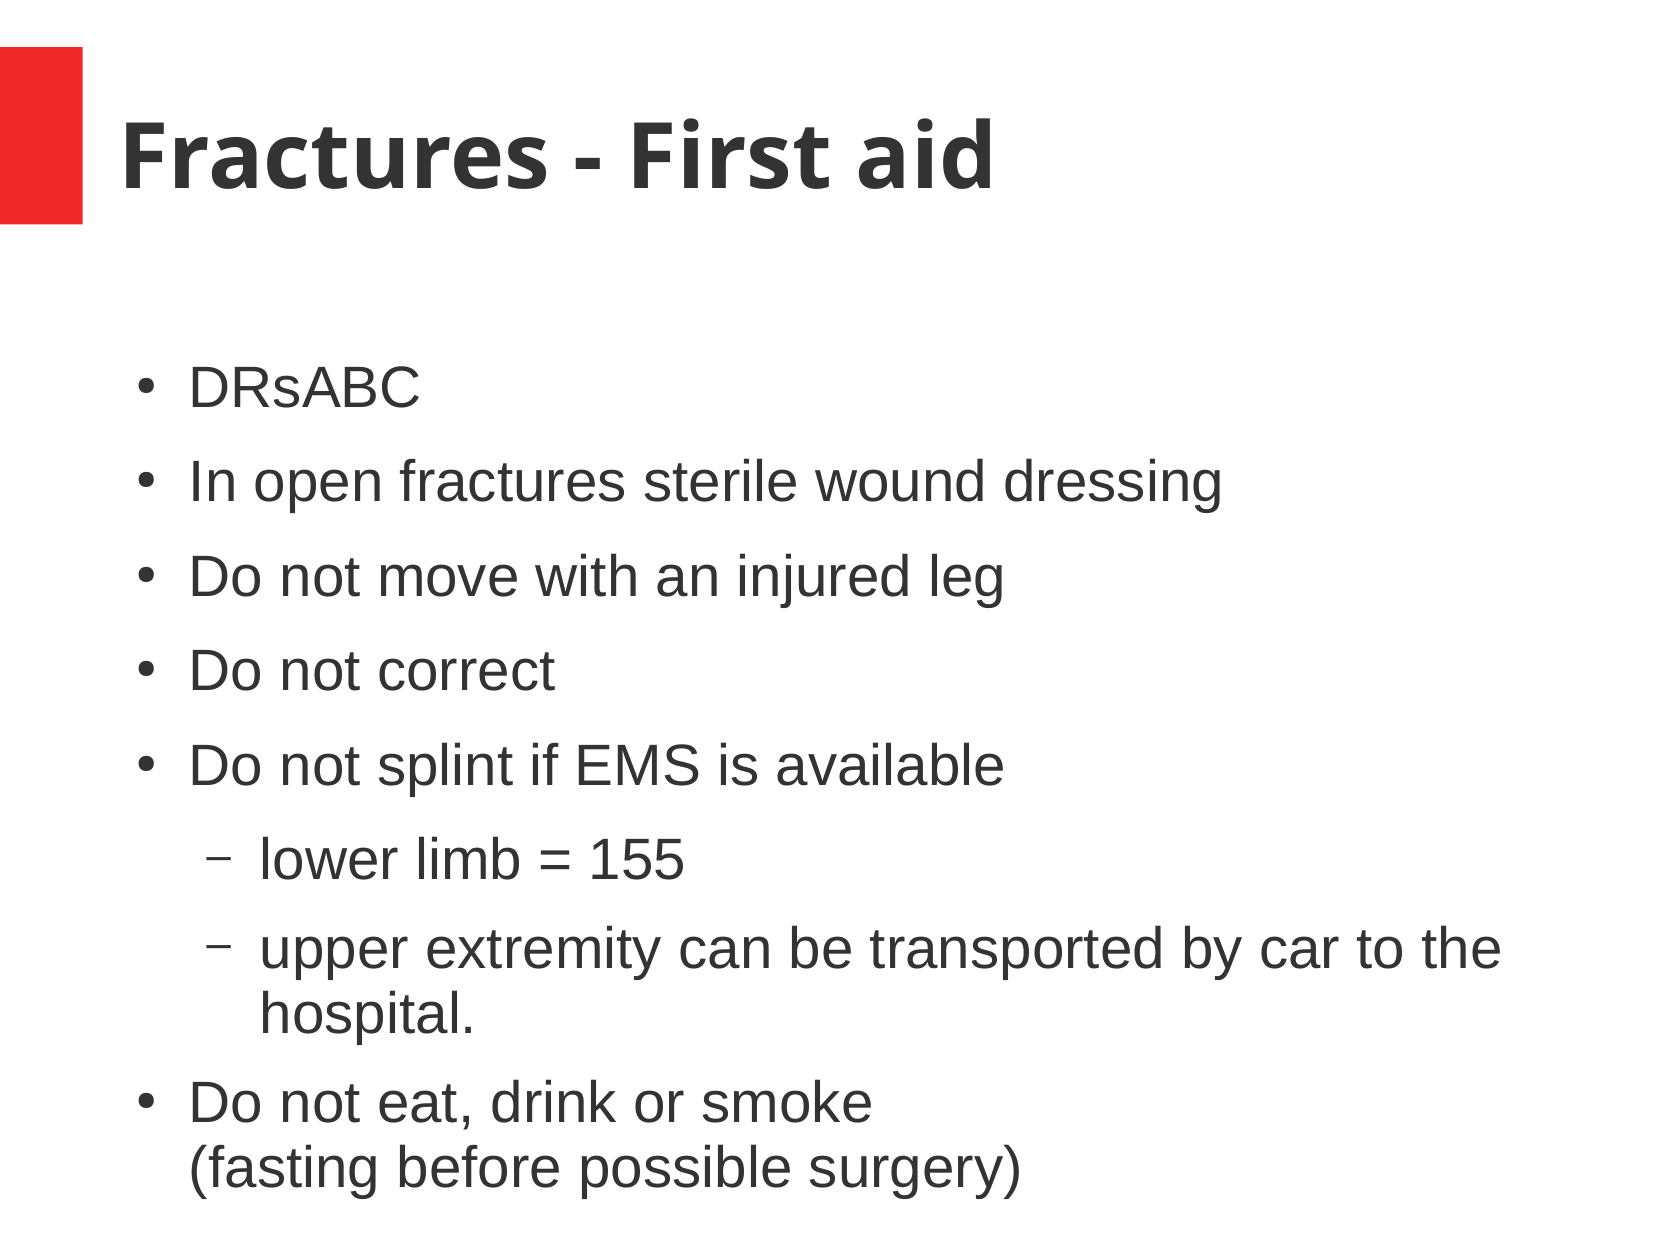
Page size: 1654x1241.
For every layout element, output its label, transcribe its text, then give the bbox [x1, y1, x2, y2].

title Fractures - First aid [118, 49, 1571, 257]
list DRsABC In open fractures sterile wound dressing Do not move with an injured leg Do not correct Do not splint if EMS is available lower limb = 155 upper extremity can be transported by car to the hospital. Do not eat, drink or smoke (fasting before possible surgery) [118, 354, 1536, 1074]
